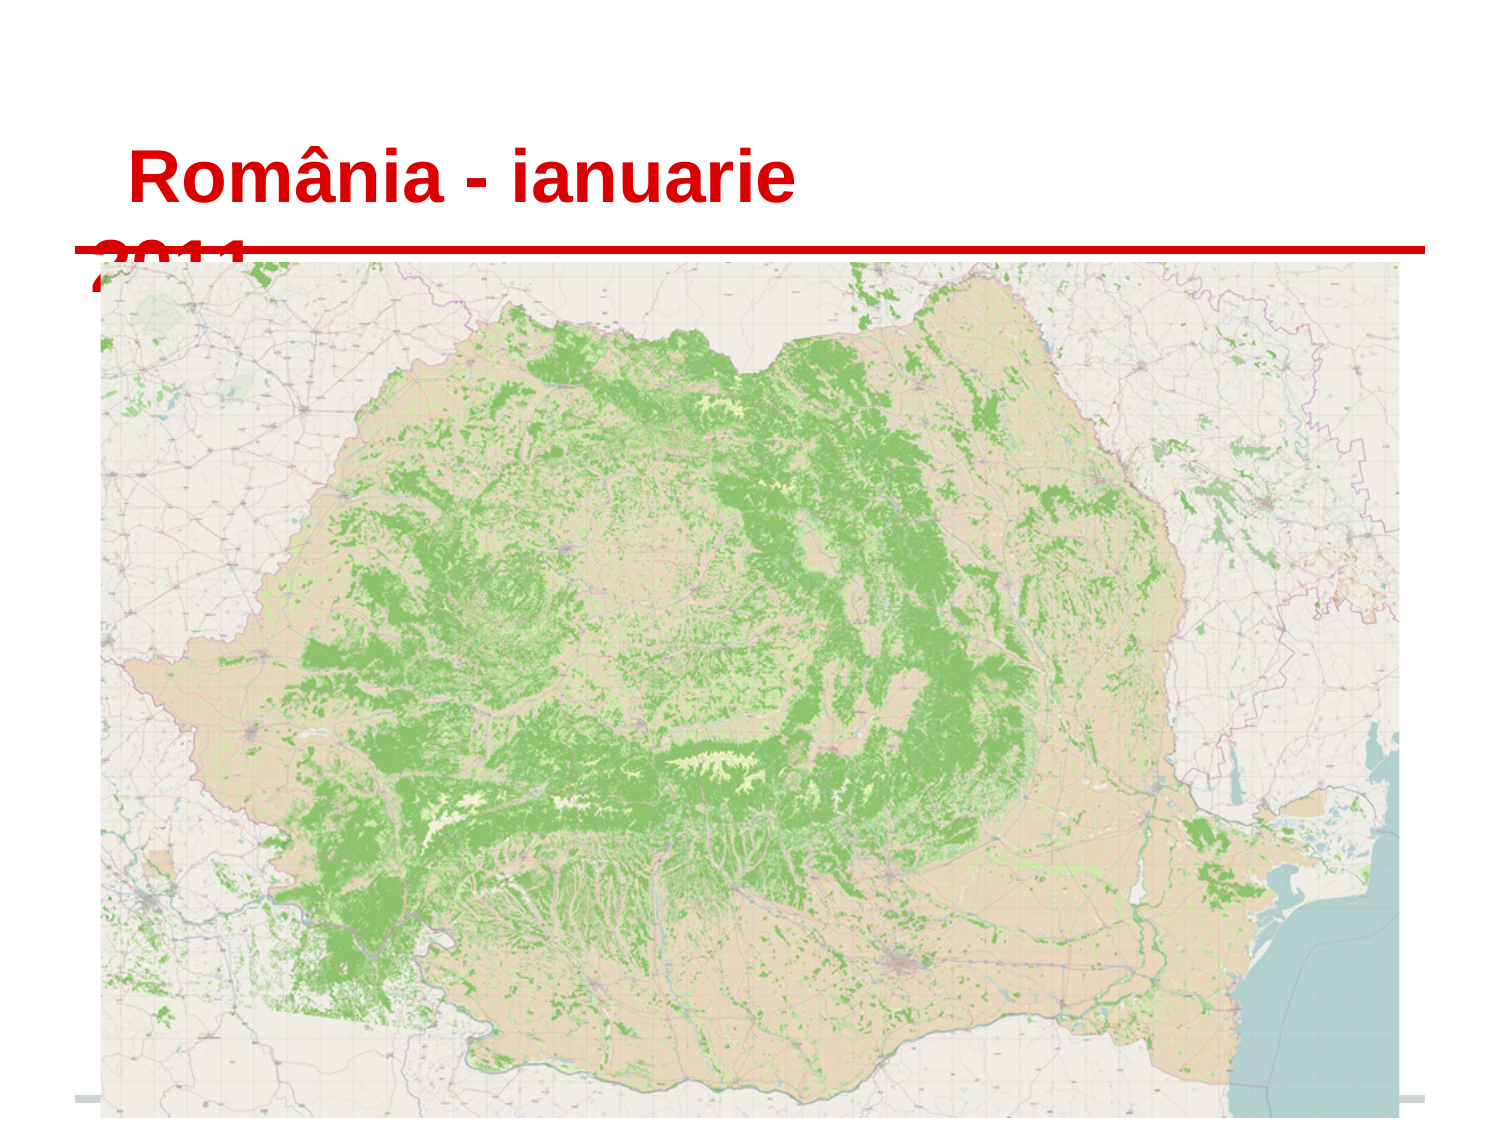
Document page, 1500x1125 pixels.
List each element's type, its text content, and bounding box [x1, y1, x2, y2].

title România - ianuarie 2011 [75, 45, 1426, 233]
text_box [101, 262, 1399, 1117]
